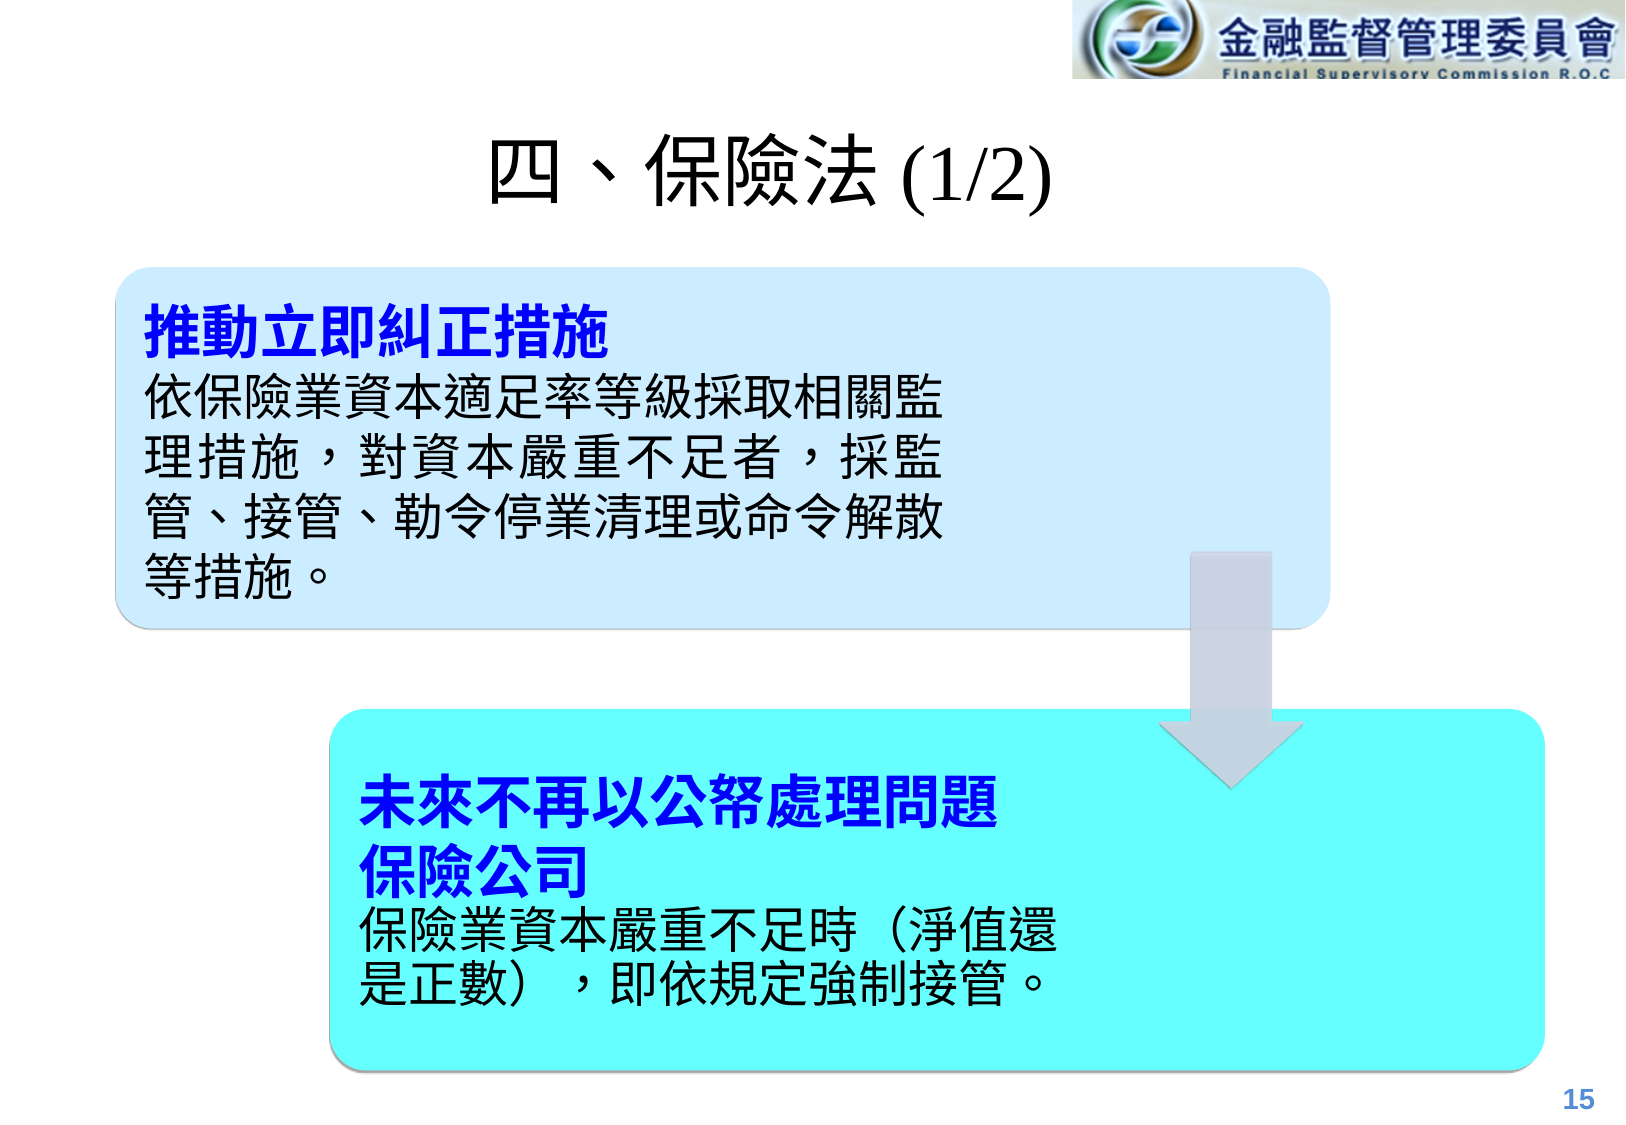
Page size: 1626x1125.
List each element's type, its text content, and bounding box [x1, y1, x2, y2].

text_box [1158, 552, 1304, 788]
text_box 推動立即糾正措施 依保險業資本適足率等級採取相關監理措施，對資本嚴重不足者，採監管、接管、勒令停業清理或命令解散等措施。 [115, 267, 1331, 629]
text_box 四、保險法(1/2) [470, 114, 1167, 224]
text_box 未來不再以公帑處理問題 保險公司 保險業資本嚴重不足時（淨值還是正數），即依規定強制接管。 [329, 708, 1545, 1071]
text_box 15 [1533, 1071, 1625, 1125]
